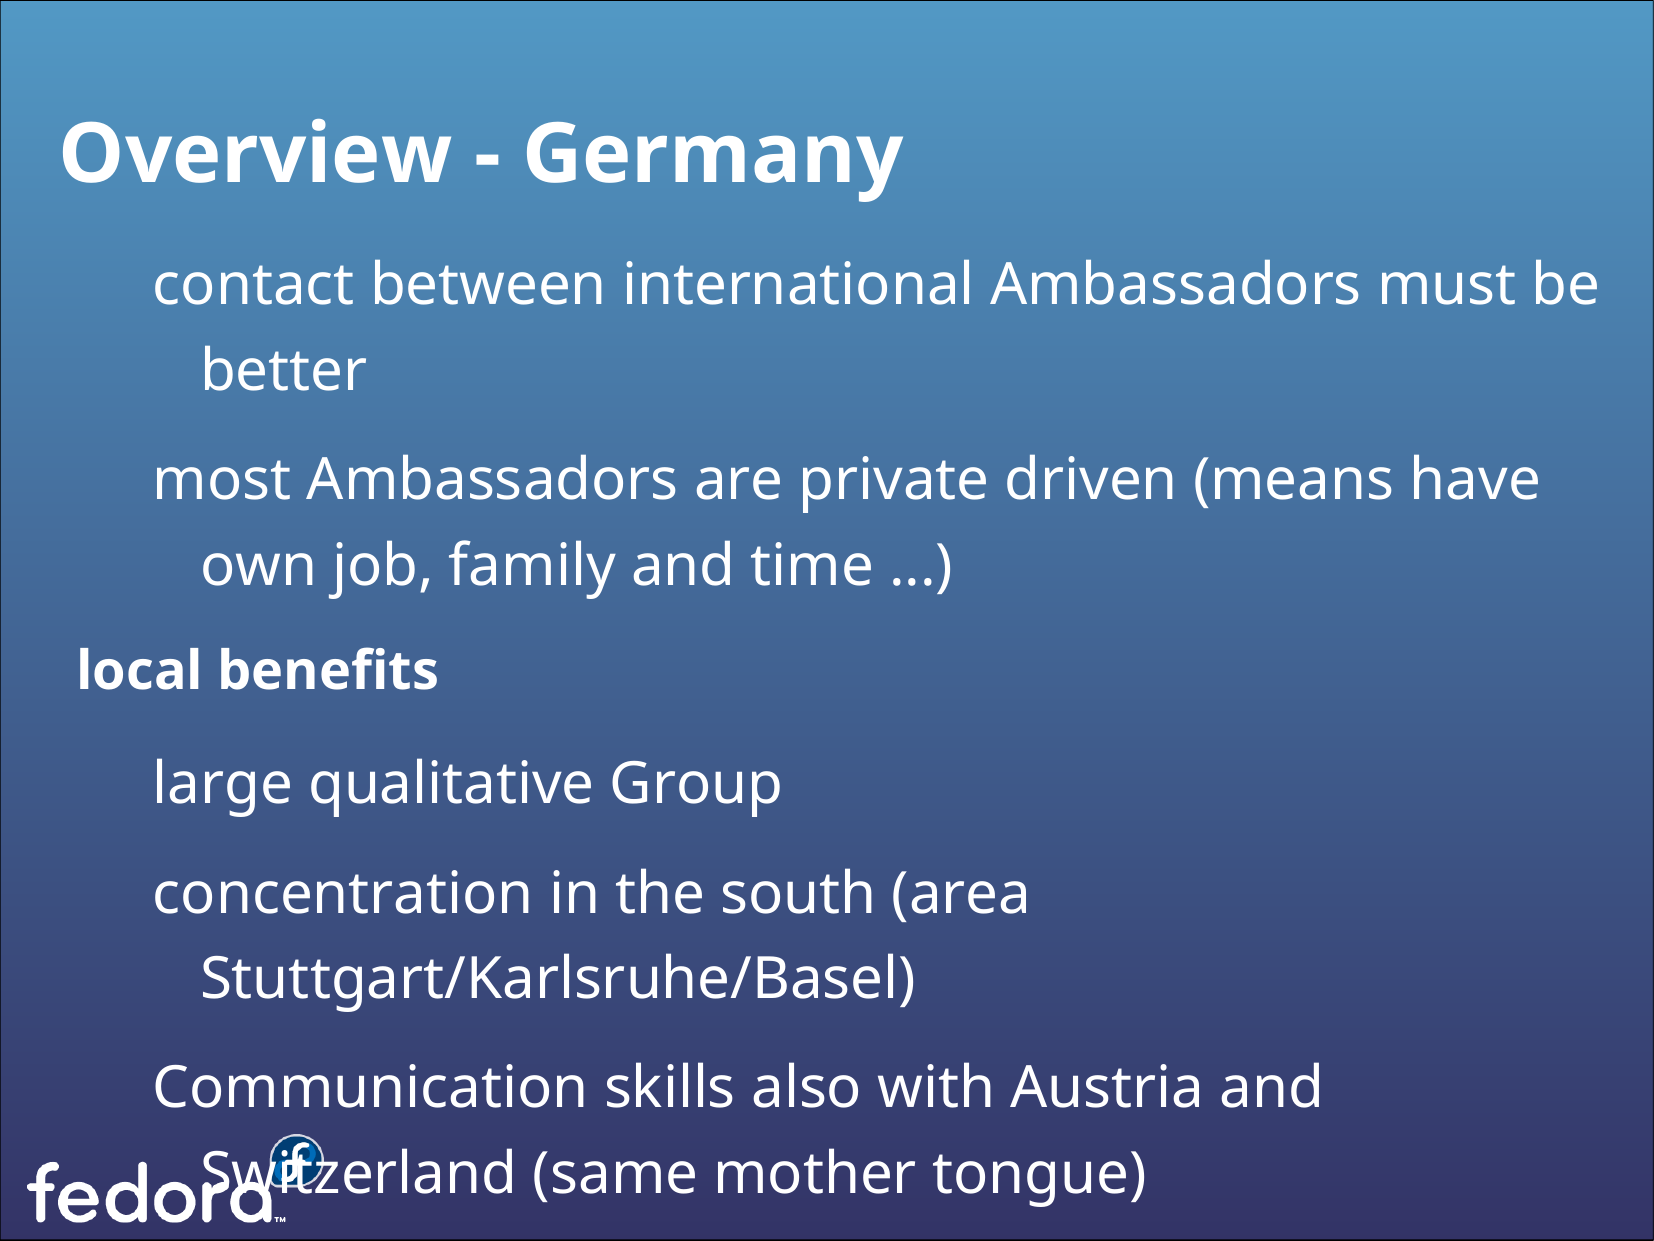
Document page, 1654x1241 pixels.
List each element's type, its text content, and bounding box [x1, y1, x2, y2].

picture [26, 1133, 325, 1223]
title Overview - Germany [59, 95, 1624, 200]
list contact between international Ambassadors must be better most Ambassadors are private driven (means have own job, family and time ...) local benefits large qualitative Group concentration in the south (area Stuttgart/Karlsruhe/Basel) Communication skills also with Austria and Switzerland (same mother tongue) [59, 236, 1624, 1112]
